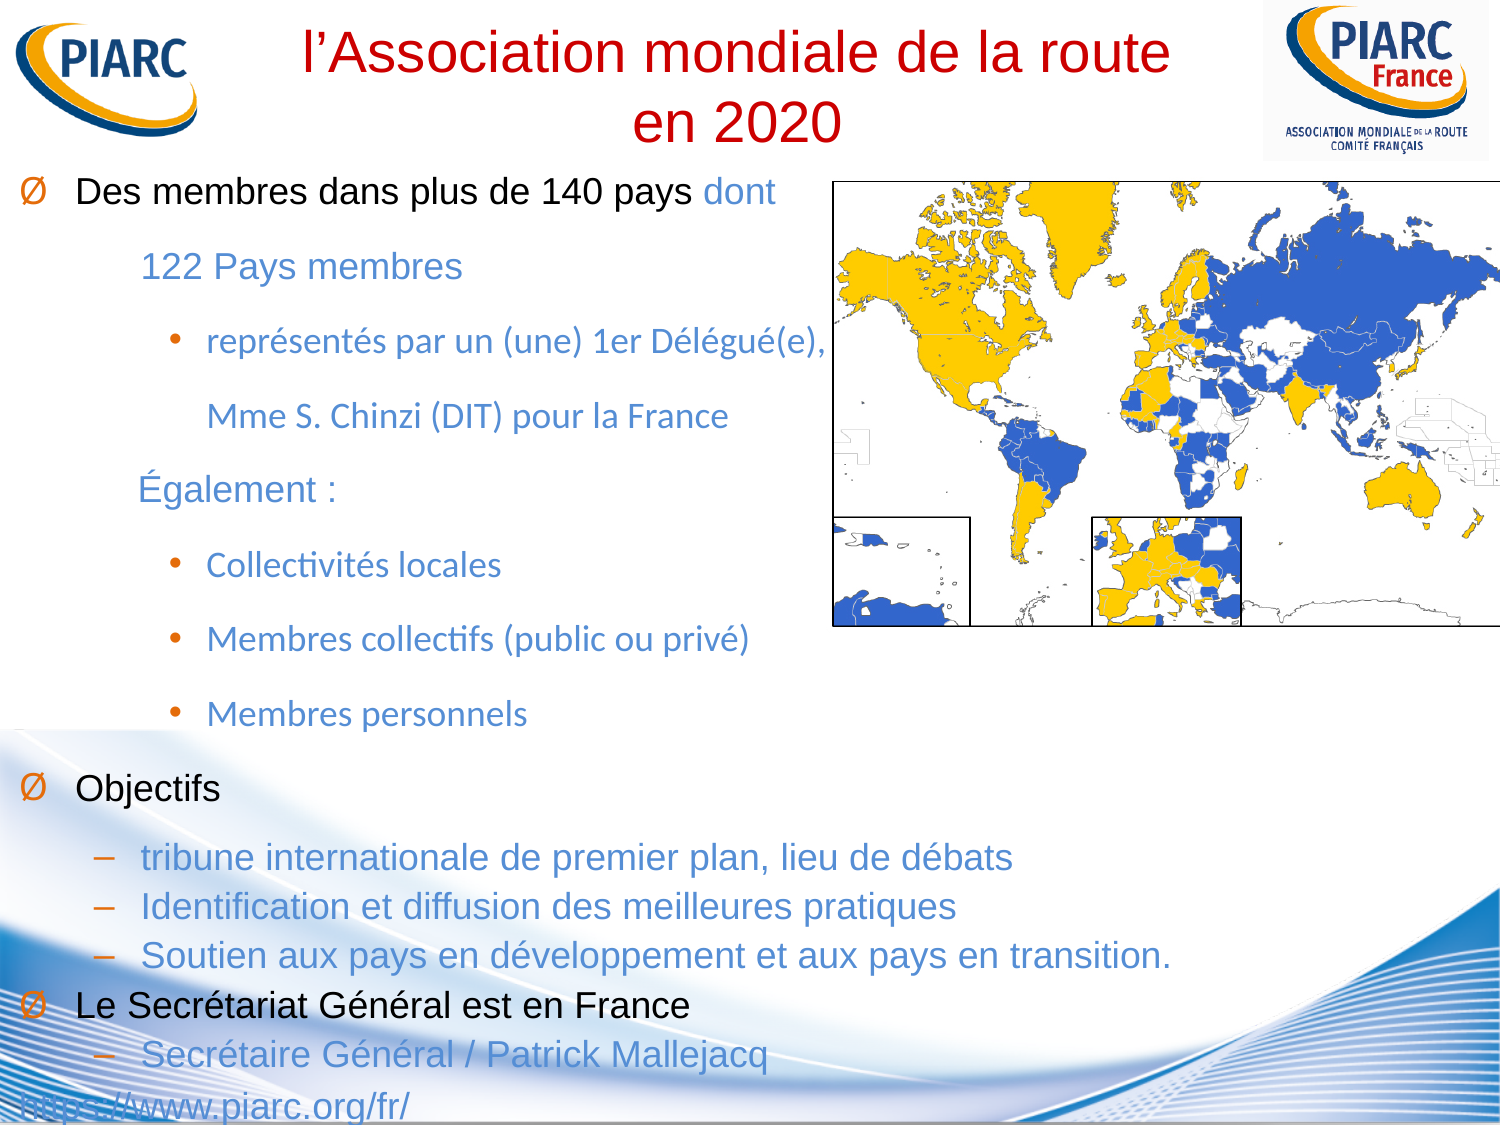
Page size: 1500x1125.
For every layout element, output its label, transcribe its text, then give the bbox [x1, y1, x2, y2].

picture [1263, 0, 1489, 161]
list Des membres dans plus de 140 pays dont 122 Pays membres représentés par un (une) 1er Délégué(e), Mme S. Chinzi (DIT) pour la France Également : Collectivités locales Membres collectifs (public ou privé) Membres personnels Objectifs tribune internationale de premier plan, lieu de débats Identification et diffusion des meilleures pratiques Soutien aux pays en développement et aux pays en transition. Le Secrétariat Général est en France Secrétaire Général / Patrick Mallejacq https://www.piarc.org/fr/ [5, 160, 1356, 904]
picture [880, 904, 890, 917]
picture [226, 1101, 236, 1117]
picture [556, 904, 566, 917]
picture [155, 904, 165, 917]
picture [902, 904, 911, 917]
picture [725, 904, 734, 917]
picture [809, 904, 819, 917]
picture [841, 909, 851, 917]
picture [407, 904, 417, 917]
picture [350, 1101, 360, 1117]
picture [826, 177, 1500, 634]
picture [0, 708, 1500, 1125]
picture [504, 904, 515, 917]
picture [457, 904, 466, 917]
picture [0, 0, 237, 184]
picture [314, 904, 325, 917]
picture [66, 1101, 76, 1117]
title l’Association mondiale de la route en 2020 [218, 7, 1258, 160]
picture [274, 909, 284, 917]
